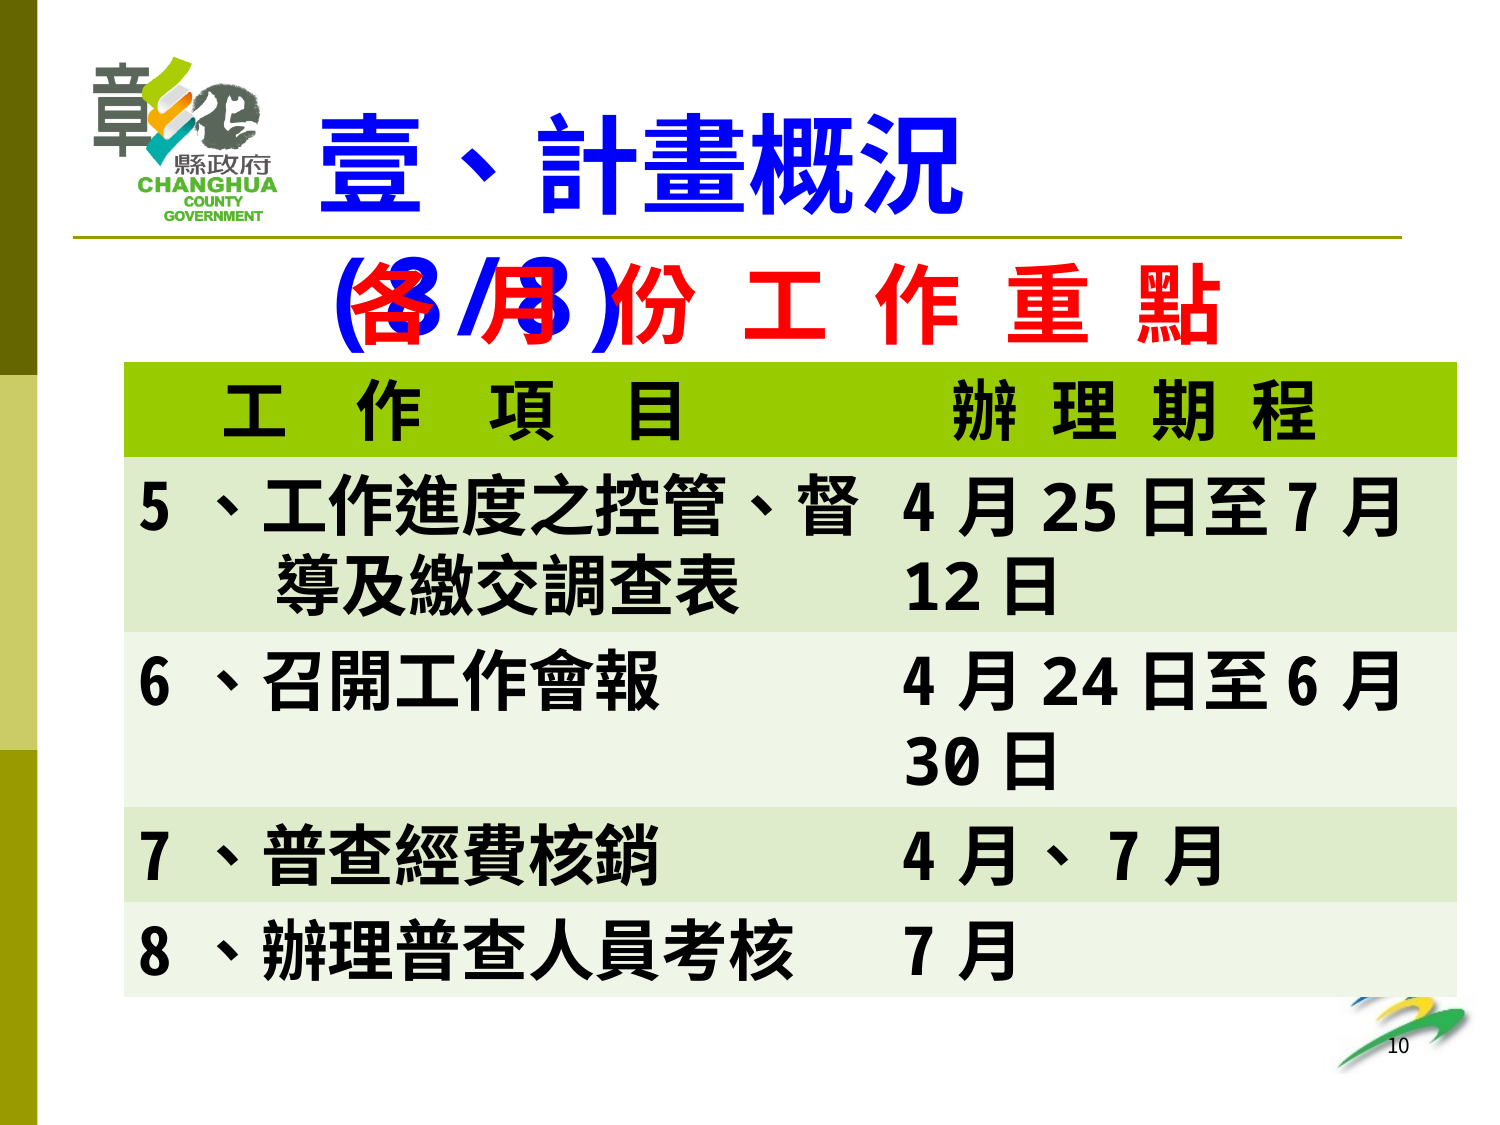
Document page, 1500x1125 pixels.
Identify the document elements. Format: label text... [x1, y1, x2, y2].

title 壹、計畫概況(8/8) [301, 90, 1235, 224]
picture [57, 42, 313, 235]
table_cell 5、工作進度之控管、督 導及繳交調查表 [124, 457, 887, 632]
table_cell 7月 [887, 902, 1457, 997]
table_header 辦 理 期 程 [887, 362, 1457, 457]
table_header 工 作 項 目 [124, 362, 887, 457]
list 各 月 份 工 作 重 點 [88, 243, 1483, 969]
table_cell 4月、7月 [887, 807, 1457, 902]
table_cell 4月25日至7月12日 [887, 457, 1457, 632]
table_cell 8、辦理普查人員考核 [124, 902, 887, 997]
text_box <編號> [1074, 1025, 1426, 1101]
table_cell 6、召開工作會報 [124, 632, 887, 807]
picture [1323, 969, 1477, 1074]
table_cell 7、普查經費核銷 [124, 807, 887, 902]
table_cell 4月24日至6月30日 [887, 632, 1457, 807]
